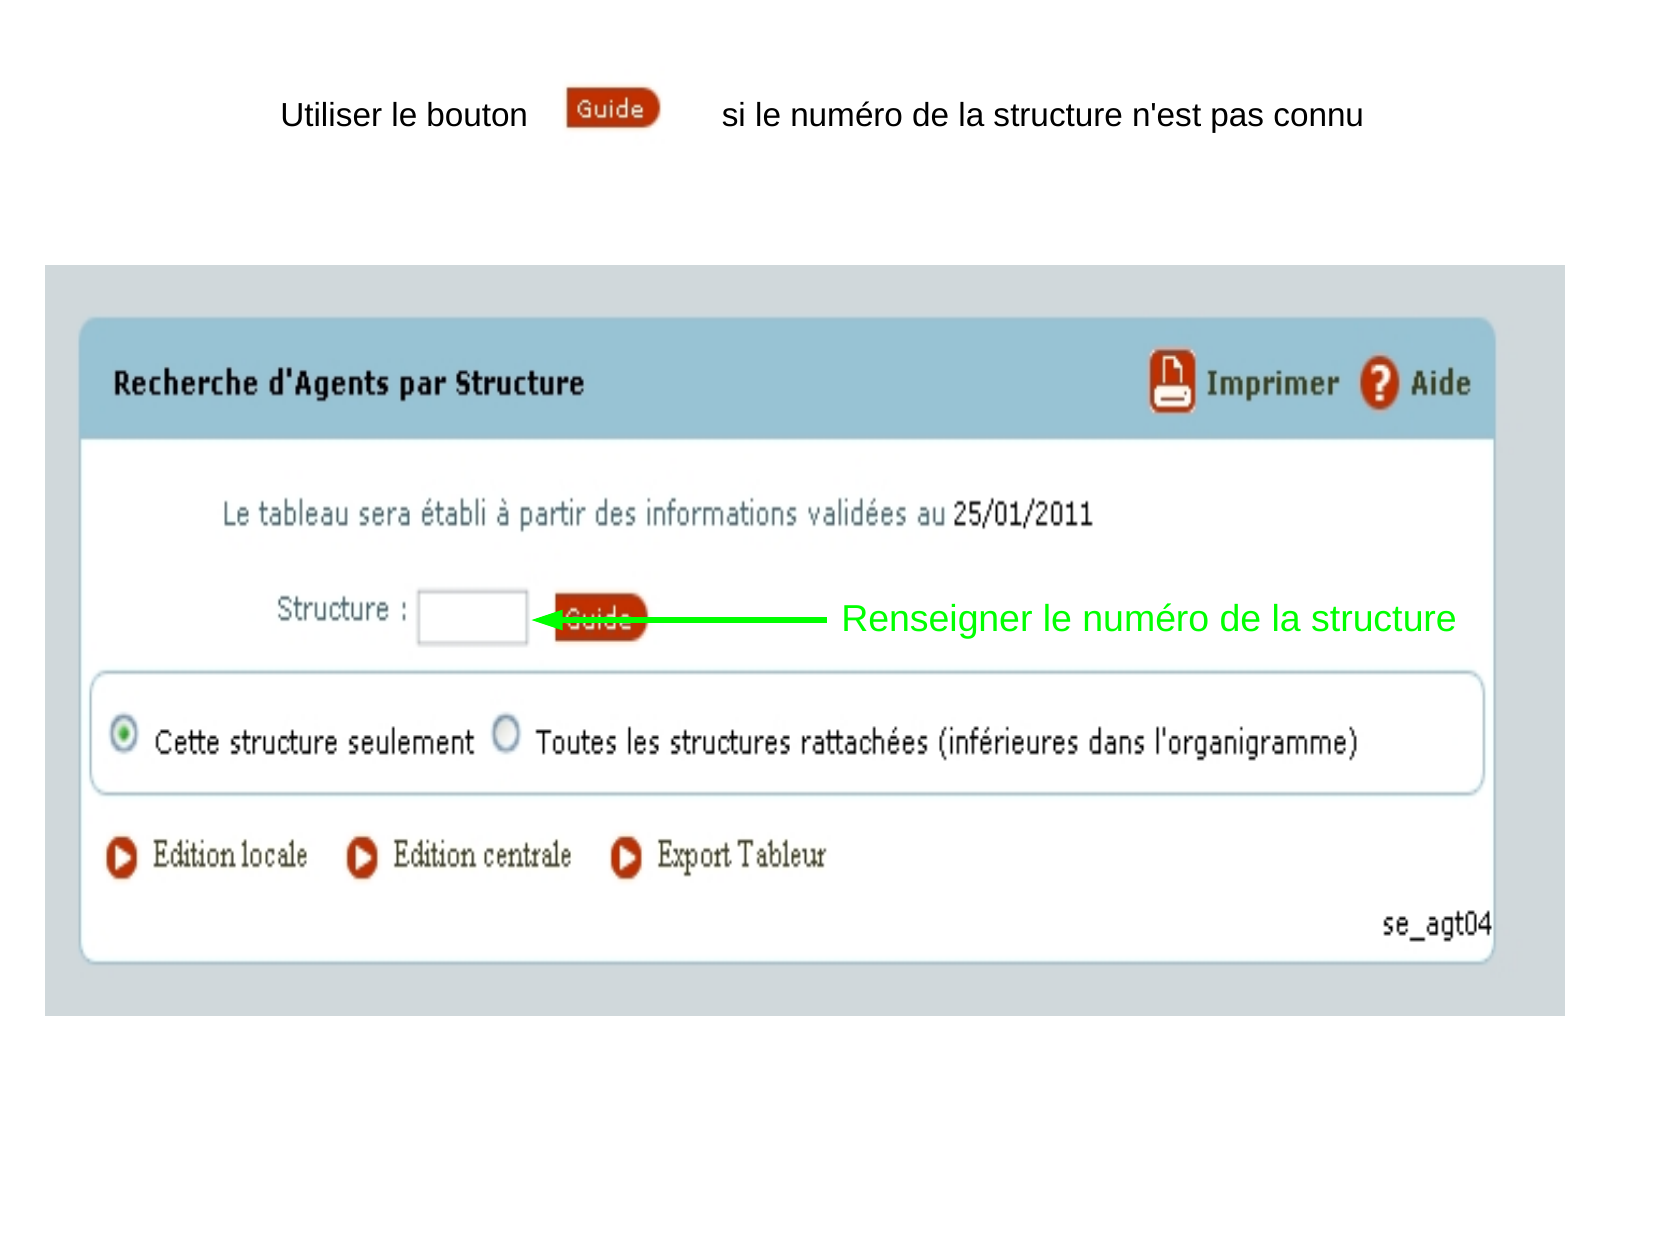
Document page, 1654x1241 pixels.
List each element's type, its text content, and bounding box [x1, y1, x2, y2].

text_box Renseigner le numéro de la structure [826, 590, 1472, 648]
picture [561, 66, 680, 148]
text_box Utiliser le bouton si le numéro de la structure n'est pas connu [265, 88, 561, 141]
text_box Utiliser le bouton si le numéro de la structure n'est pas connu [680, 88, 1477, 141]
picture [45, 265, 1565, 1016]
